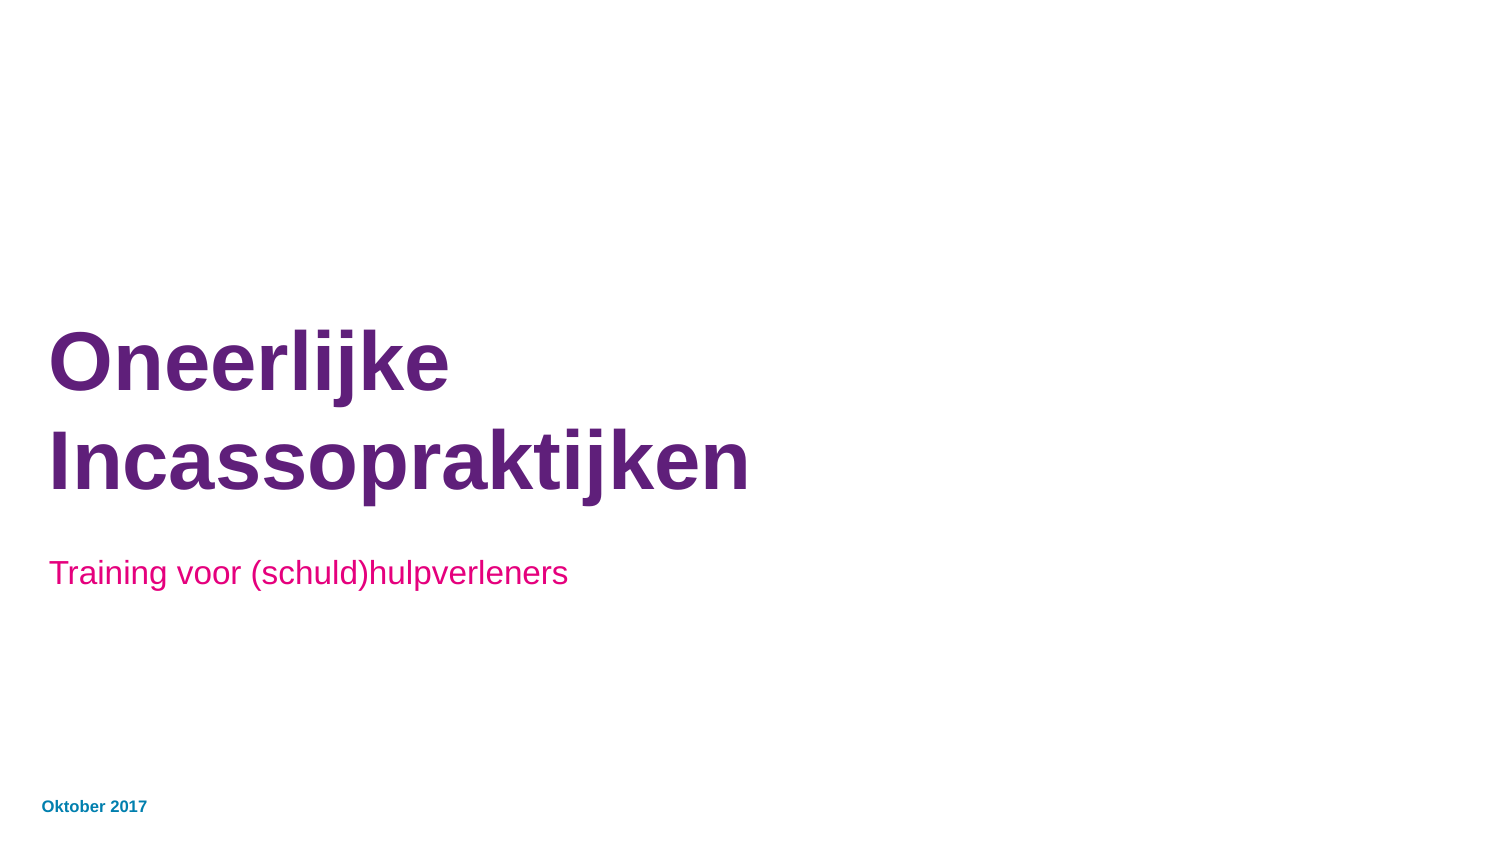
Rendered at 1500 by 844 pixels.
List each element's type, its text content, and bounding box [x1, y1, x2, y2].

text_box Oneerlijke Incassopraktijken [41, 299, 963, 514]
text_box Training voor (schuld)hulpverleners [41, 543, 963, 598]
text_box Oktober 2017 [34, 788, 573, 823]
